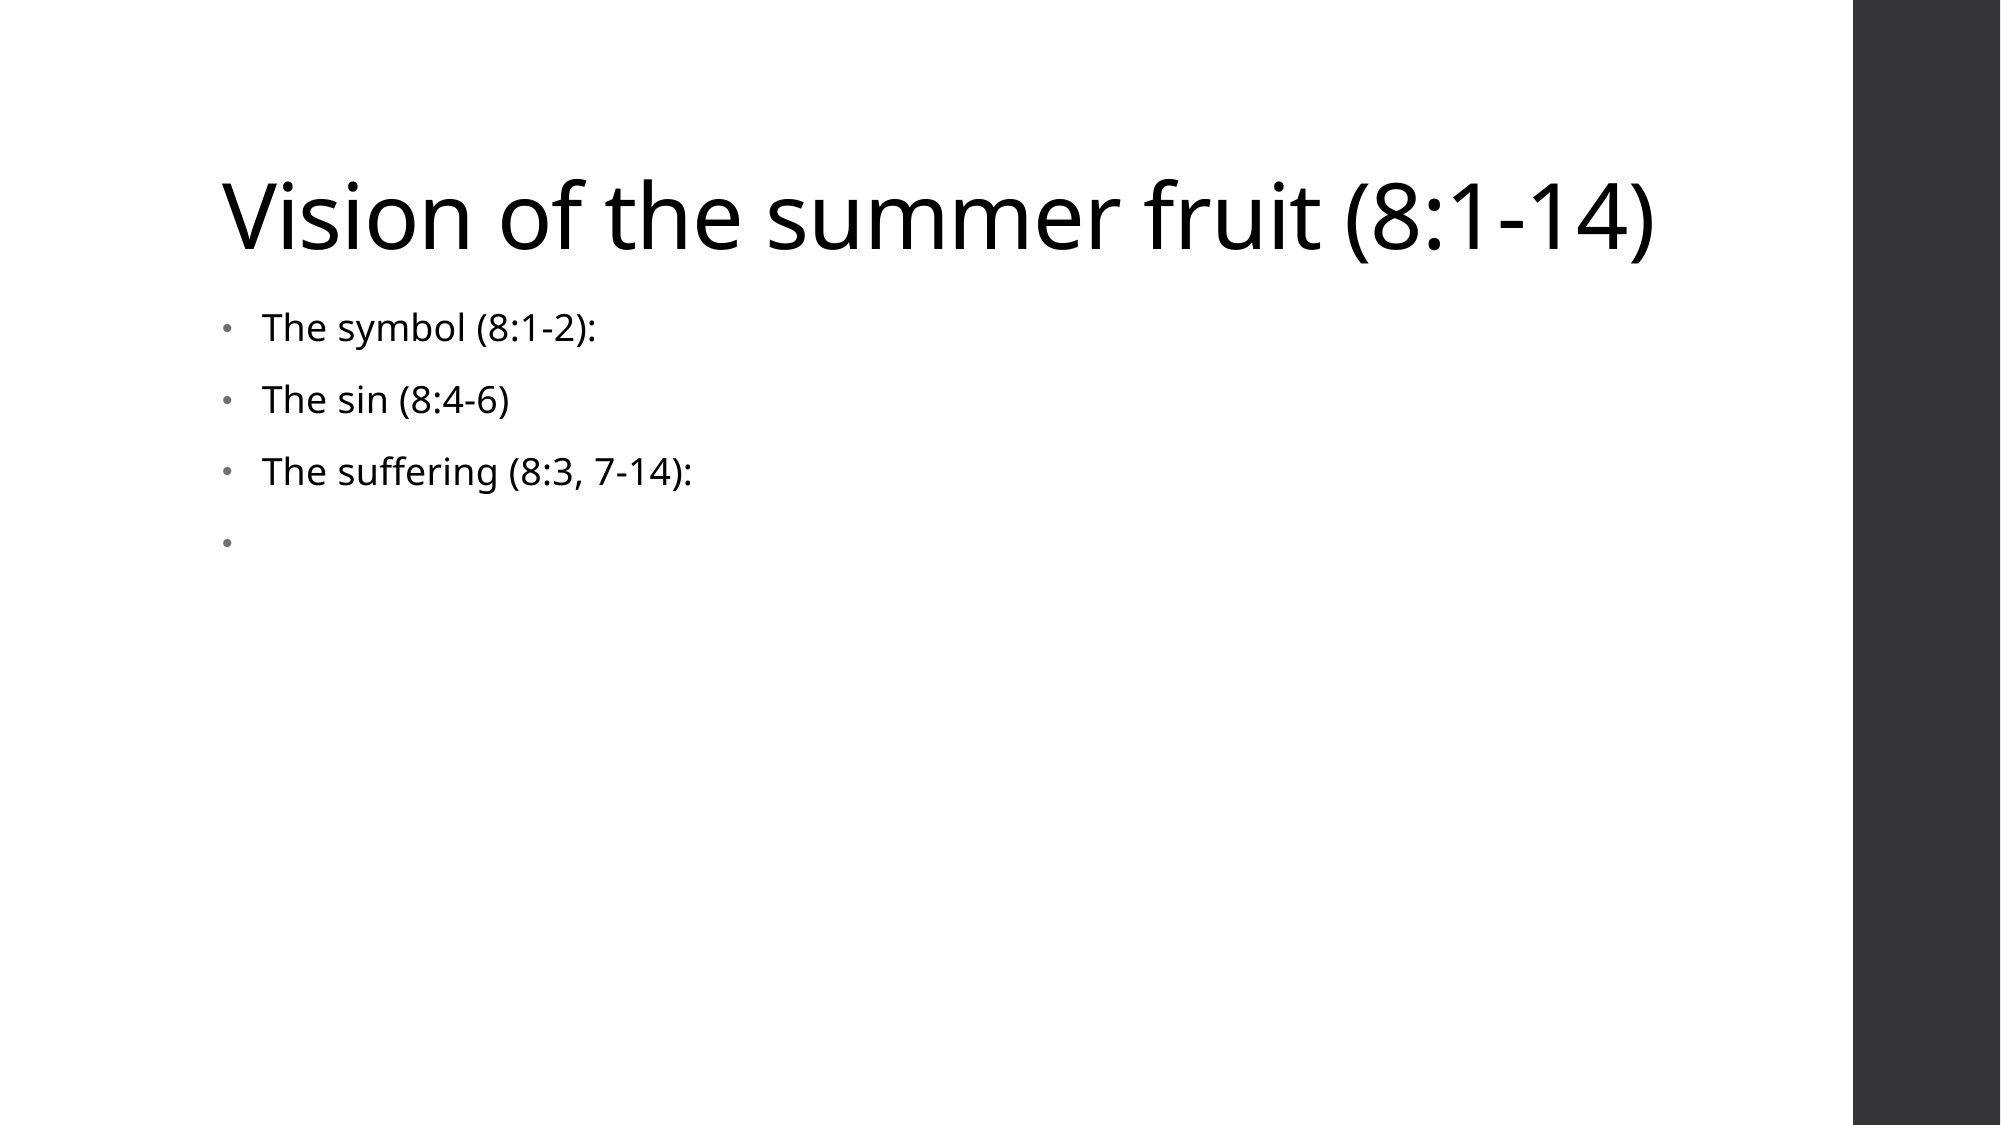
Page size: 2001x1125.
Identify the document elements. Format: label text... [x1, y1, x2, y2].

title Vision of the summer fruit (8:1-14) [206, 60, 1797, 278]
list The symbol (8:1-2): The sin (8:4-6) The suffering (8:3, 7-14): [206, 299, 1617, 1014]
